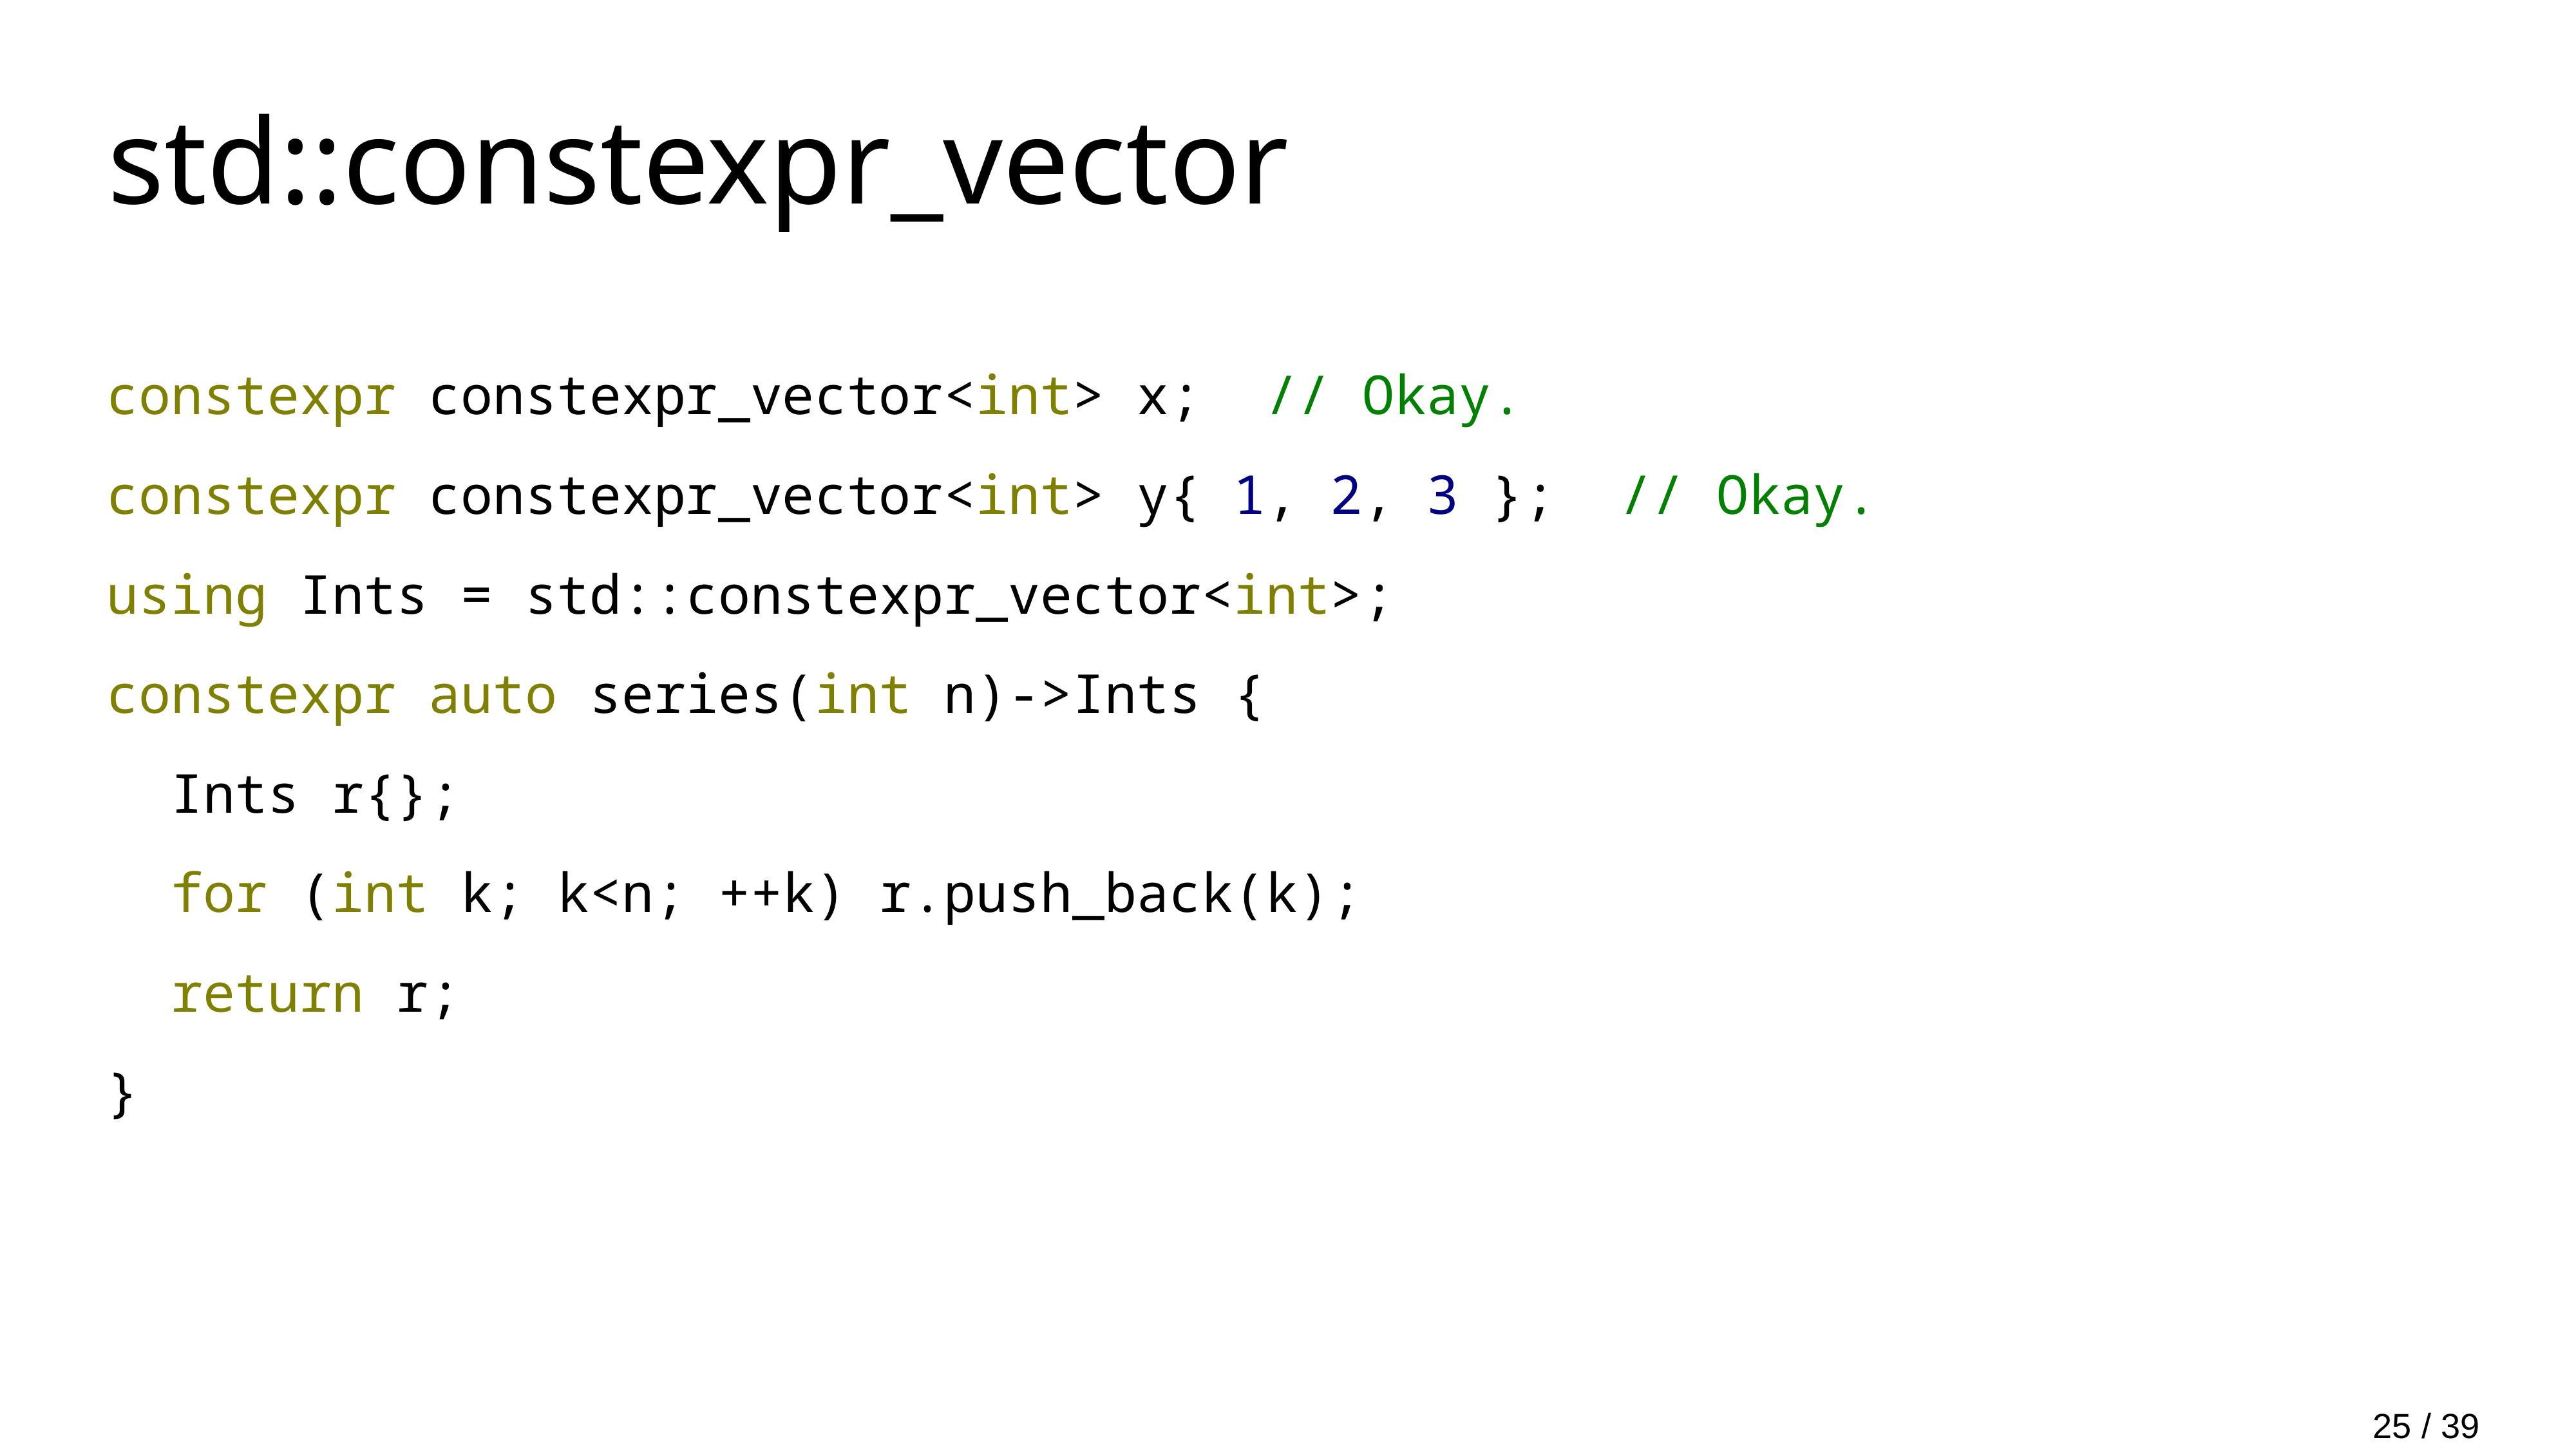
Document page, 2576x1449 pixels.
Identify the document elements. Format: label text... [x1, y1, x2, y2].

list constexpr constexpr_vector<int> x; // Okay. constexpr constexpr_vector<int> y{ 1, 2, 3 }; // Okay. using Ints = std::constexpr_vector<int>; constexpr auto series(int n)->Ints { Ints r{}; for (int k; k<n; ++k) r.push_back(k); return r; } [0, 295, 2576, 1449]
title std::constexpr_vector [108, 80, 2468, 242]
text_box <number> / 39 [2363, 1402, 2576, 1449]
